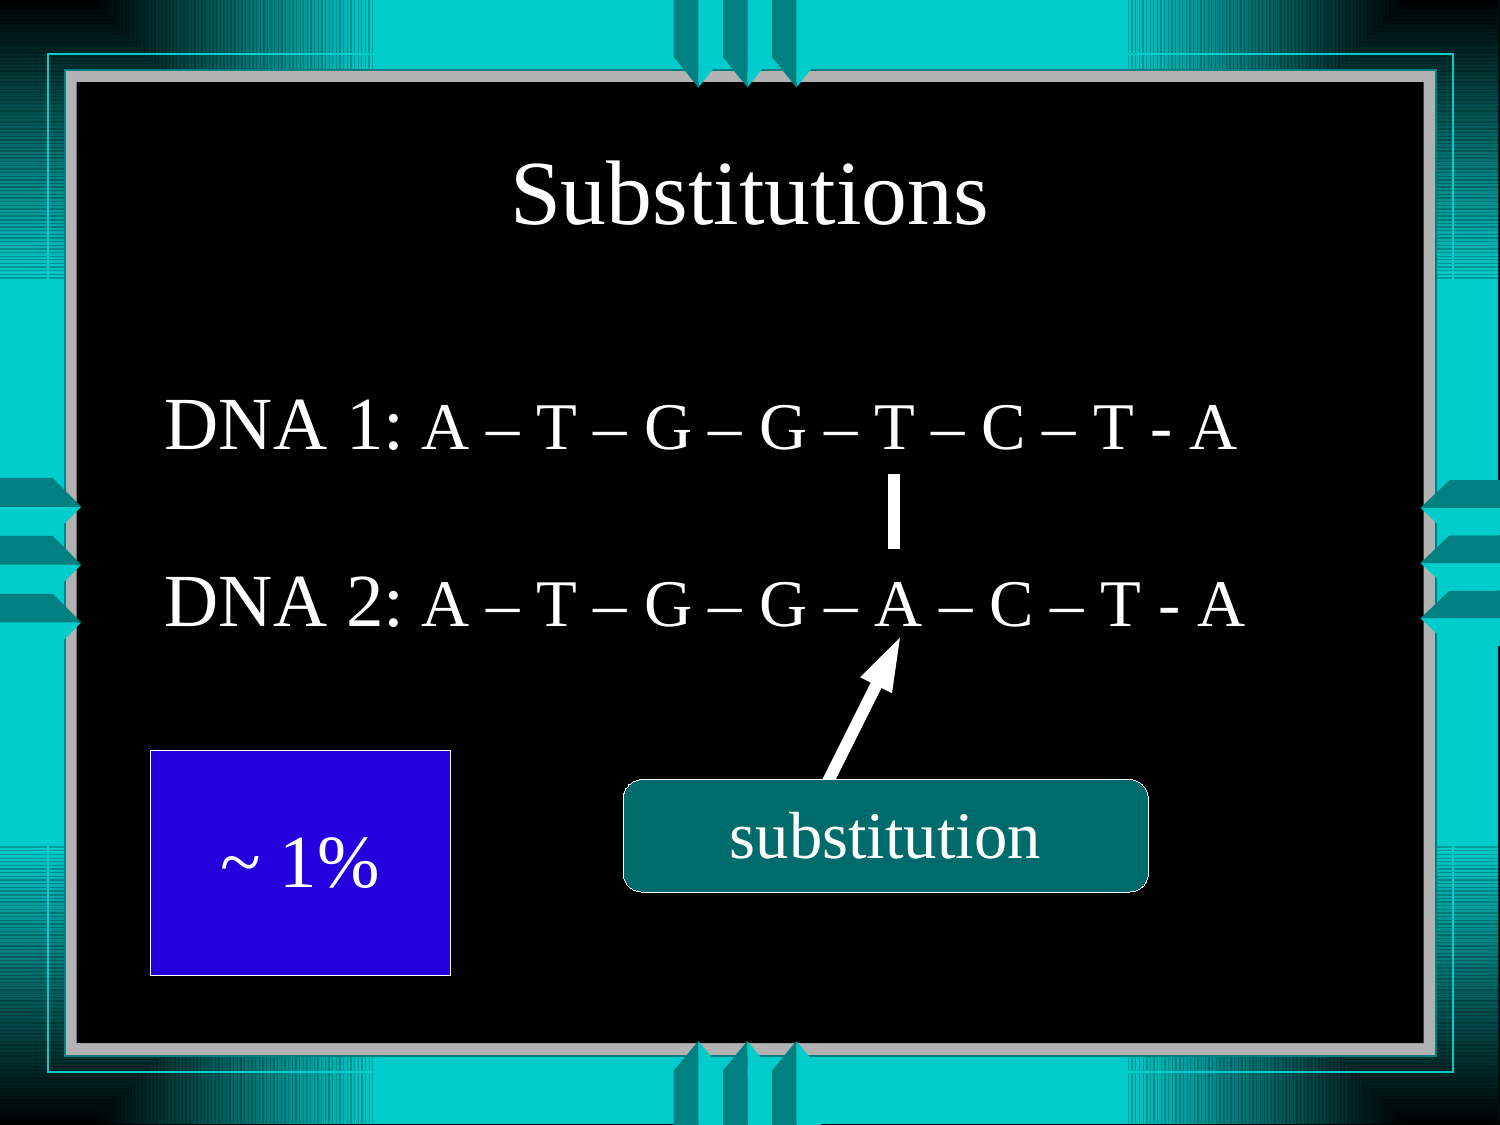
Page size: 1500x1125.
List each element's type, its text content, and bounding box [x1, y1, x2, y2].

text_box DNA 1: A – T – G – G – T – C – T - A [150, 375, 1388, 473]
text_box ~ 1% [150, 750, 451, 976]
text_box DNA 2: A – T – G – G – A – C – T - A [150, 552, 1388, 650]
text_box substitution [623, 779, 1149, 893]
title Substitutions [112, 99, 1388, 288]
